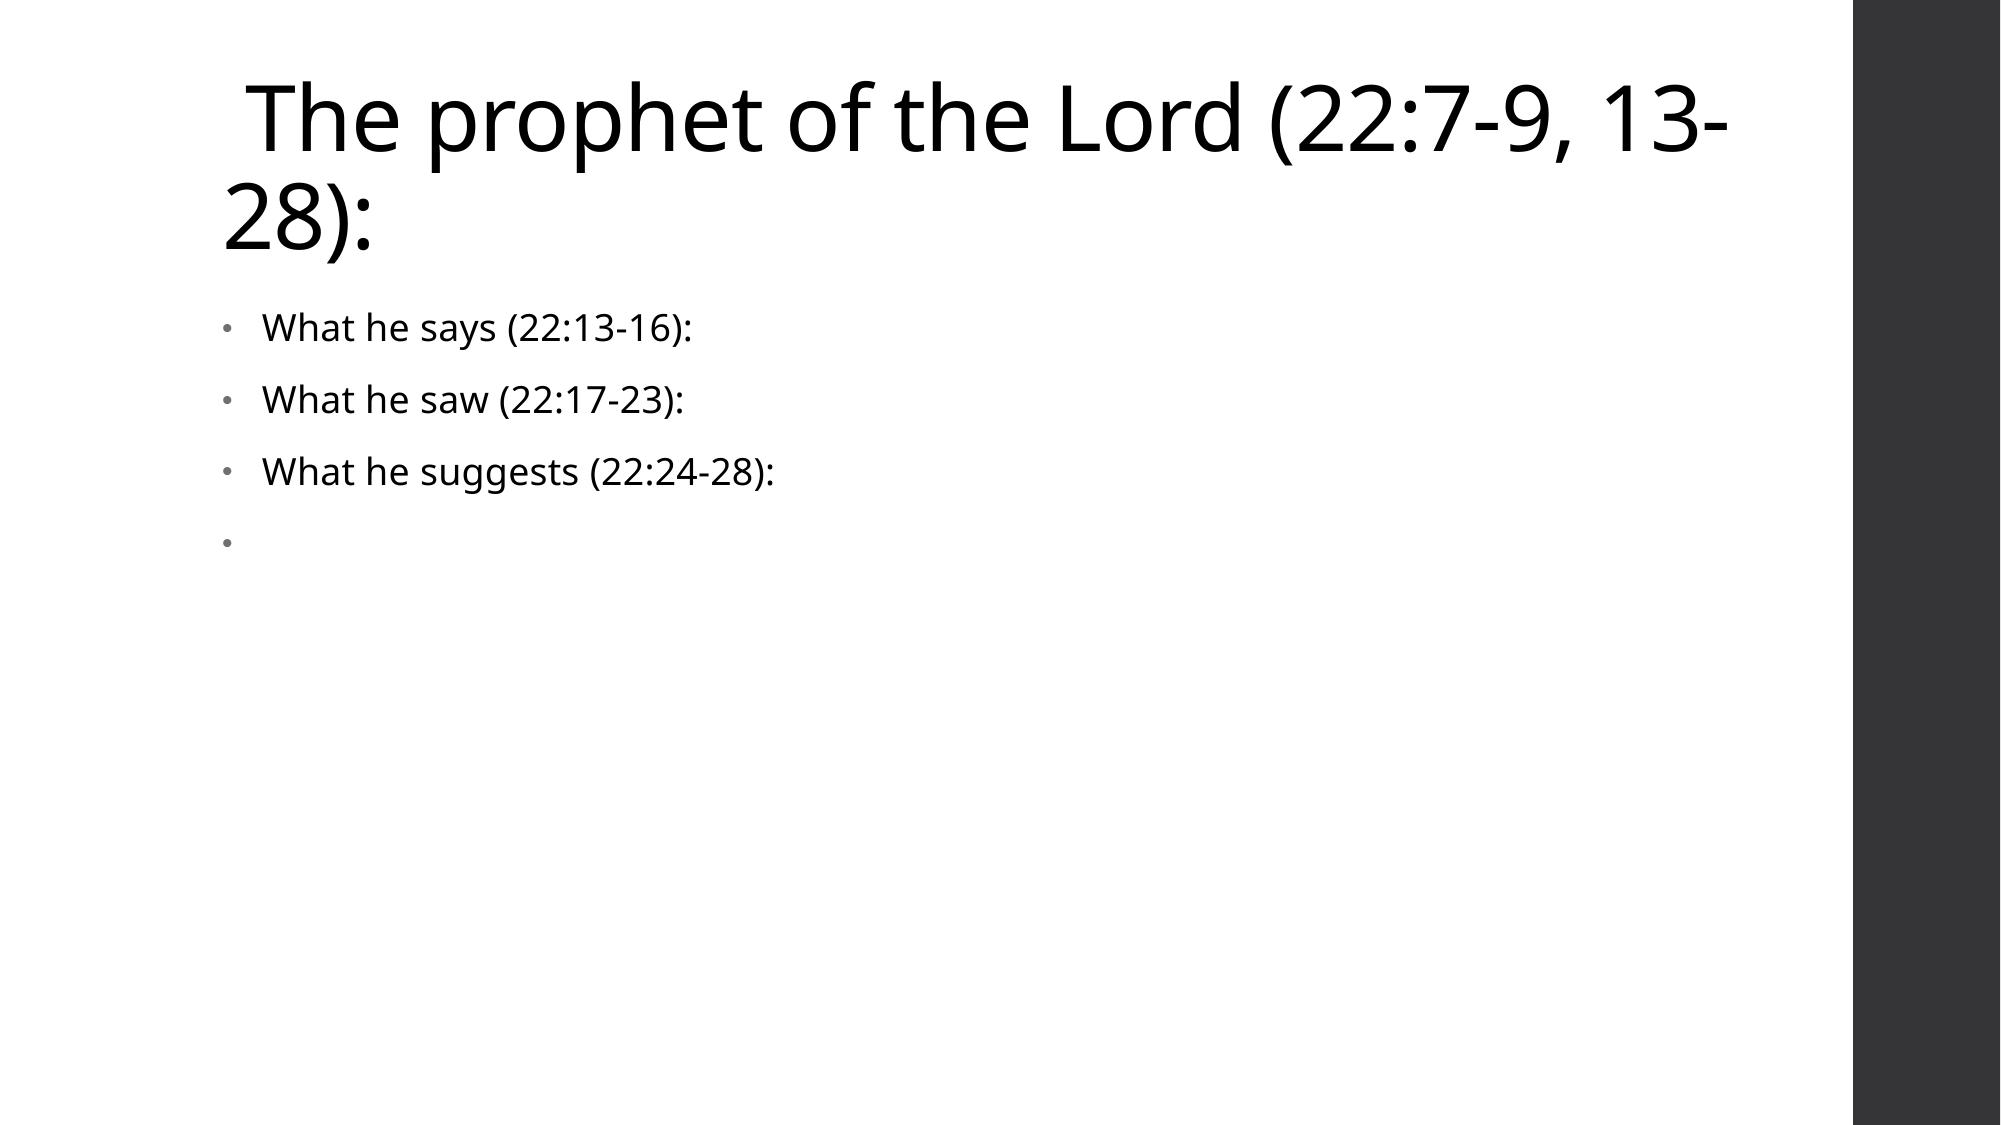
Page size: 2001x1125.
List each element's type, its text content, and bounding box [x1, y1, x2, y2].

title The prophet of the Lord (22:7-9, 13-28): [206, 60, 1797, 278]
list What he says (22:13-16): What he saw (22:17-23): What he suggests (22:24-28): [206, 299, 1617, 1014]
